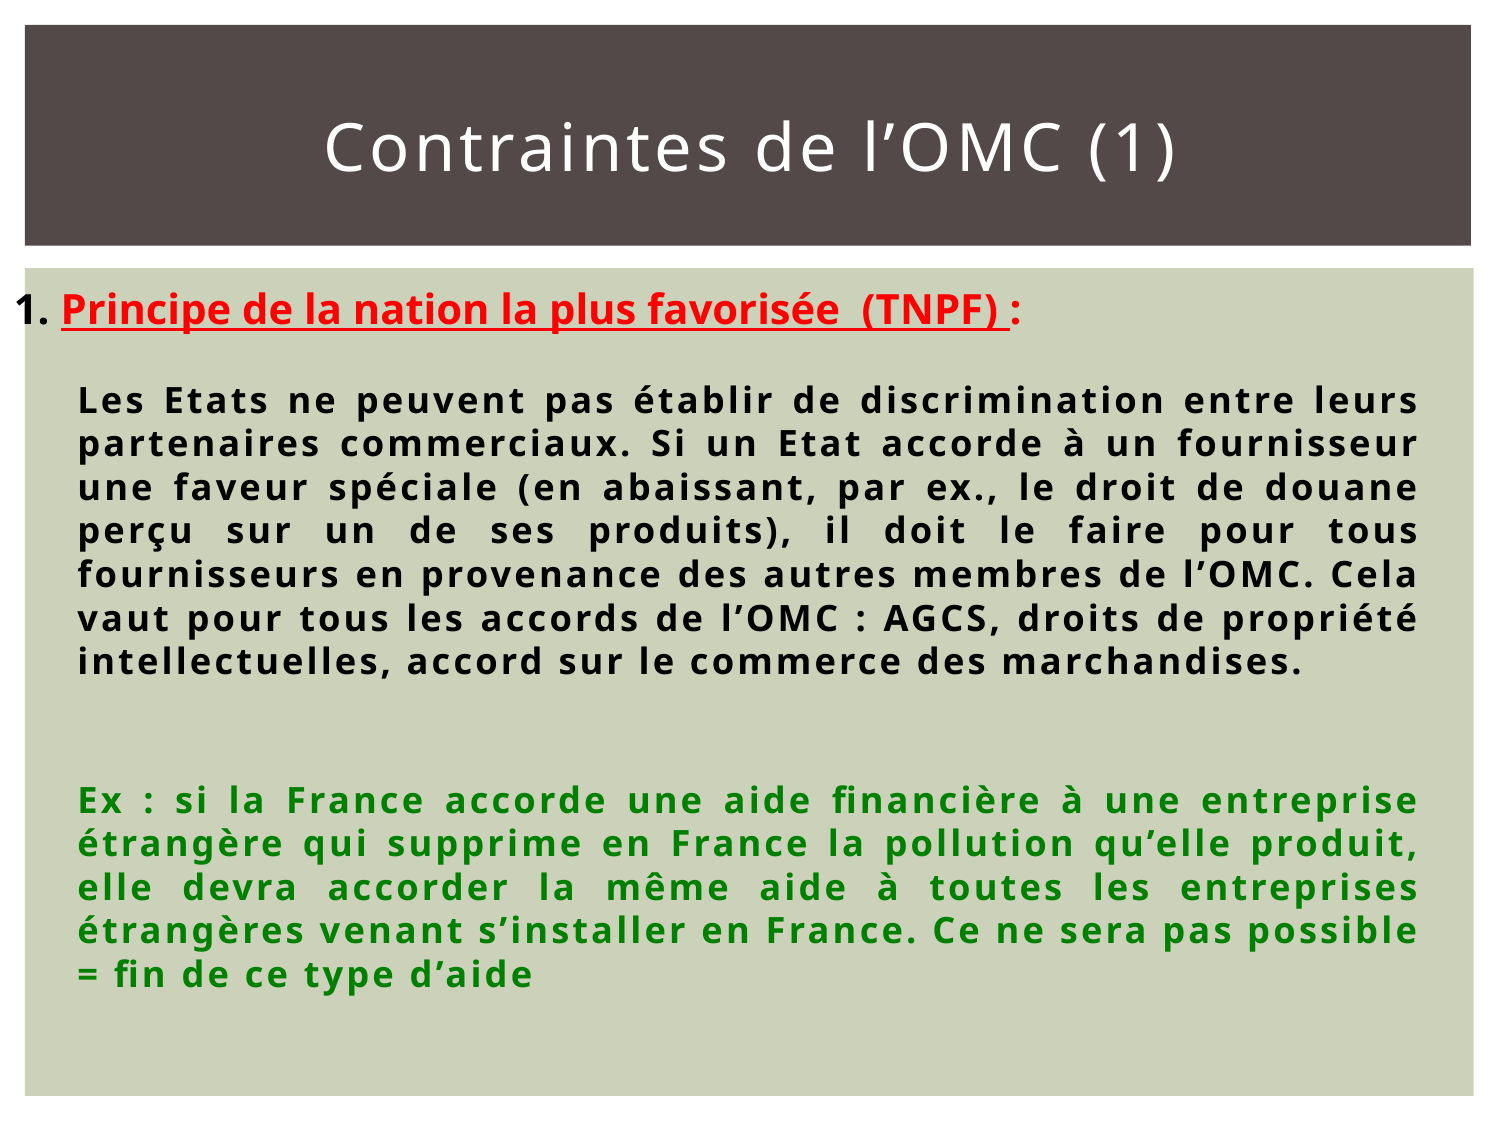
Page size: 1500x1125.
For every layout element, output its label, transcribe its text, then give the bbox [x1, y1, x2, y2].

text_box 1. Principe de la nation la plus favorisée (TNPF) : [0, 276, 1037, 341]
title Contraintes de l’OMC (1) [62, 58, 1438, 232]
list Les Etats ne peuvent pas établir de discrimination entre leurs partenaires commerciaux. Si un Etat accorde à un fournisseur une faveur spéciale (en abaissant, par ex., le droit de douane perçu sur un de ses produits), il doit le faire pour tous fournisseurs en provenance des autres membres de l’OMC. Cela vaut pour tous les accords de l’OMC : AGCS, droits de propriété intellectuelles, accord sur le commerce des marchandises. Ex : si la France accorde une aide financière à une entreprise étrangère qui supprime en France la pollution qu’elle produit, elle devra accorder la même aide à toutes les entreprises étrangères venant s’installer en France. Ce ne sera pas possible = fin de ce type d’aide [62, 369, 1438, 1043]
